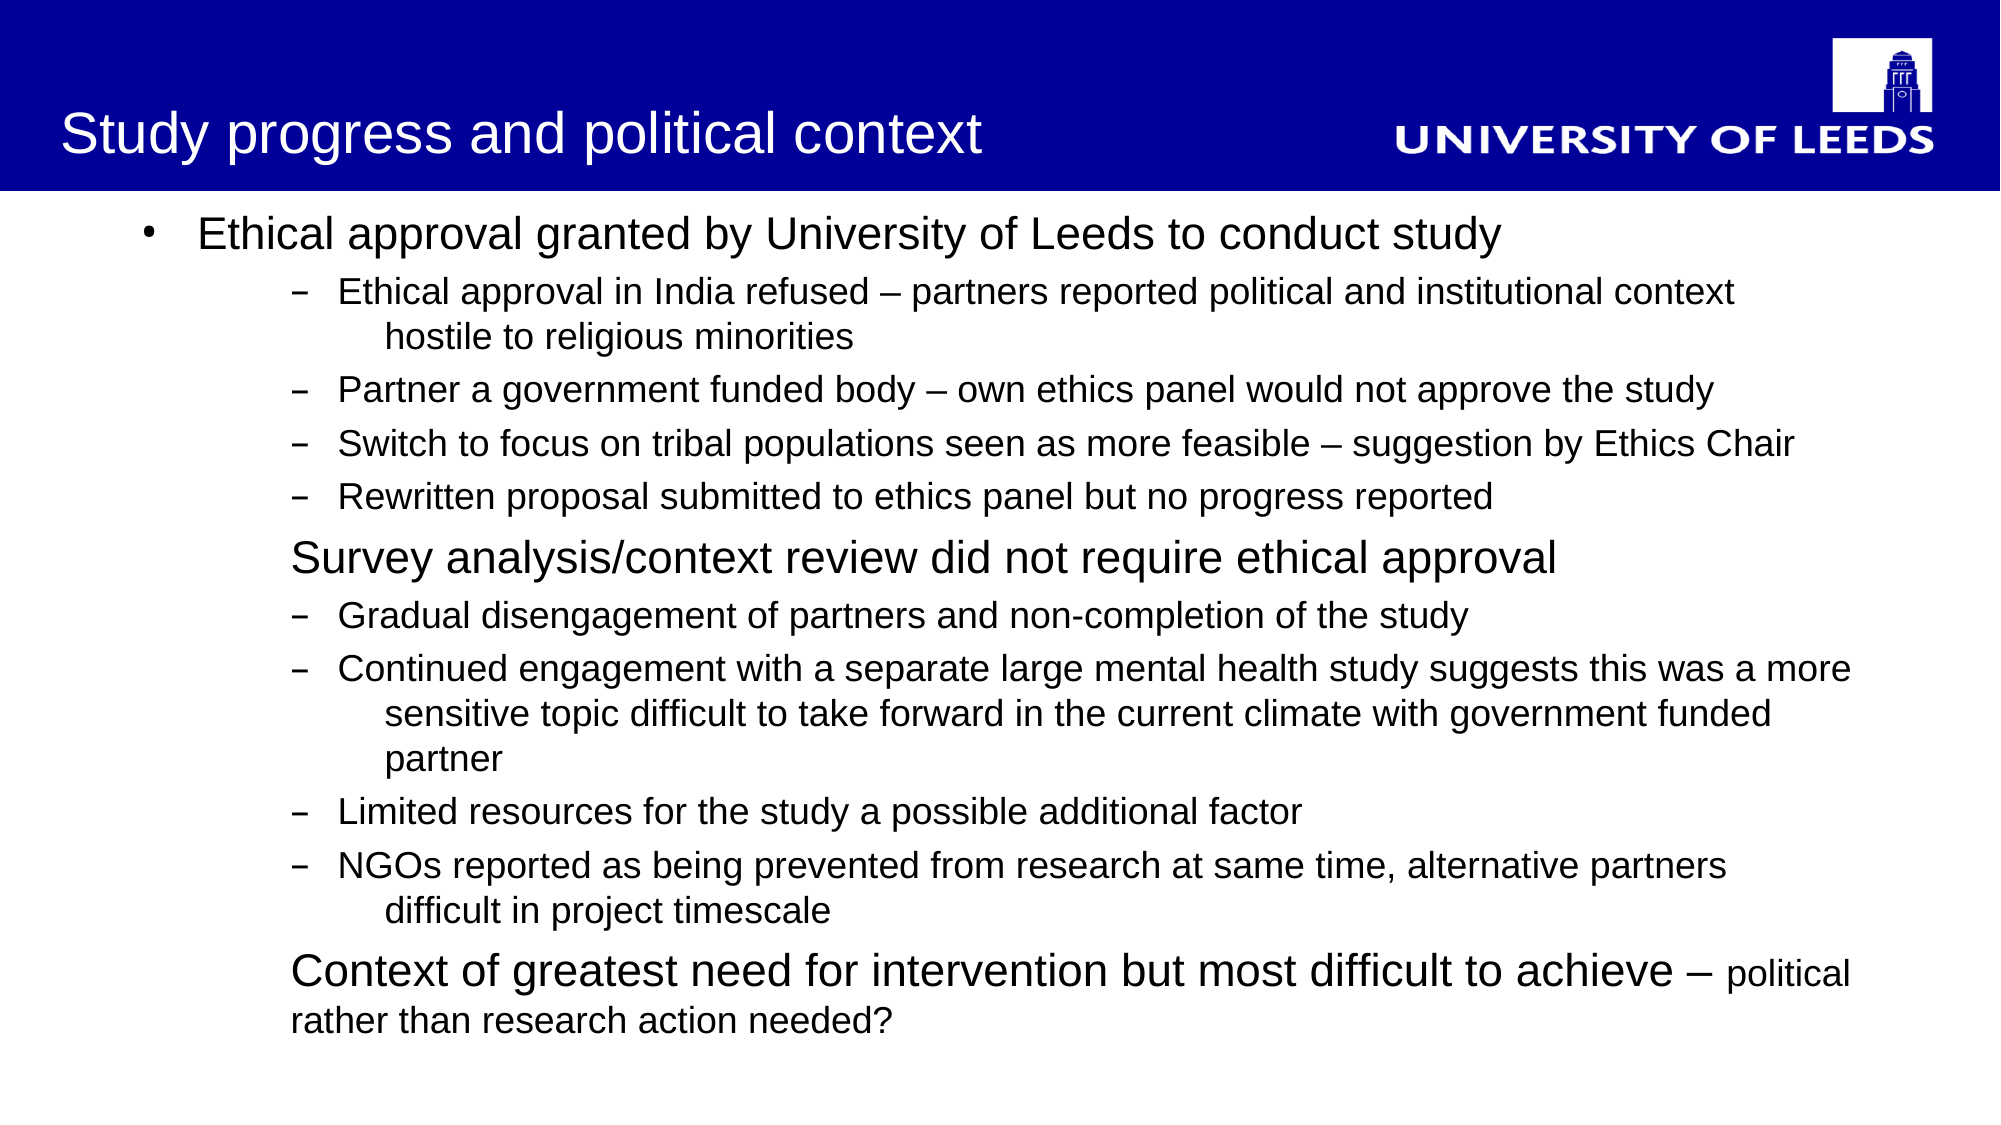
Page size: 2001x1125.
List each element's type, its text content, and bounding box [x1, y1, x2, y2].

list Ethical approval granted by University of Leeds to conduct study Ethical approval in India refused – partners reported political and institutional context hostile to religious minorities Partner a government funded body – own ethics panel would not approve the study Switch to focus on tribal populations seen as more feasible – suggestion by Ethics Chair Rewritten proposal submitted to ethics panel but no progress reported Survey analysis/context review did not require ethical approval Gradual disengagement of partners and non-completion of the study Continued engagement with a separate large mental health study suggests this was a more sensitive topic difficult to take forward in the current climate with government funded partner Limited resources for the study a possible additional factor NGOs reported as being prevented from research at same time, alternative partners difficult in project timescale Context of greatest need for intervention but most difficult to achieve – political rather than research action needed? [125, 196, 1869, 1083]
title Study progress and political context [54, 16, 1346, 173]
